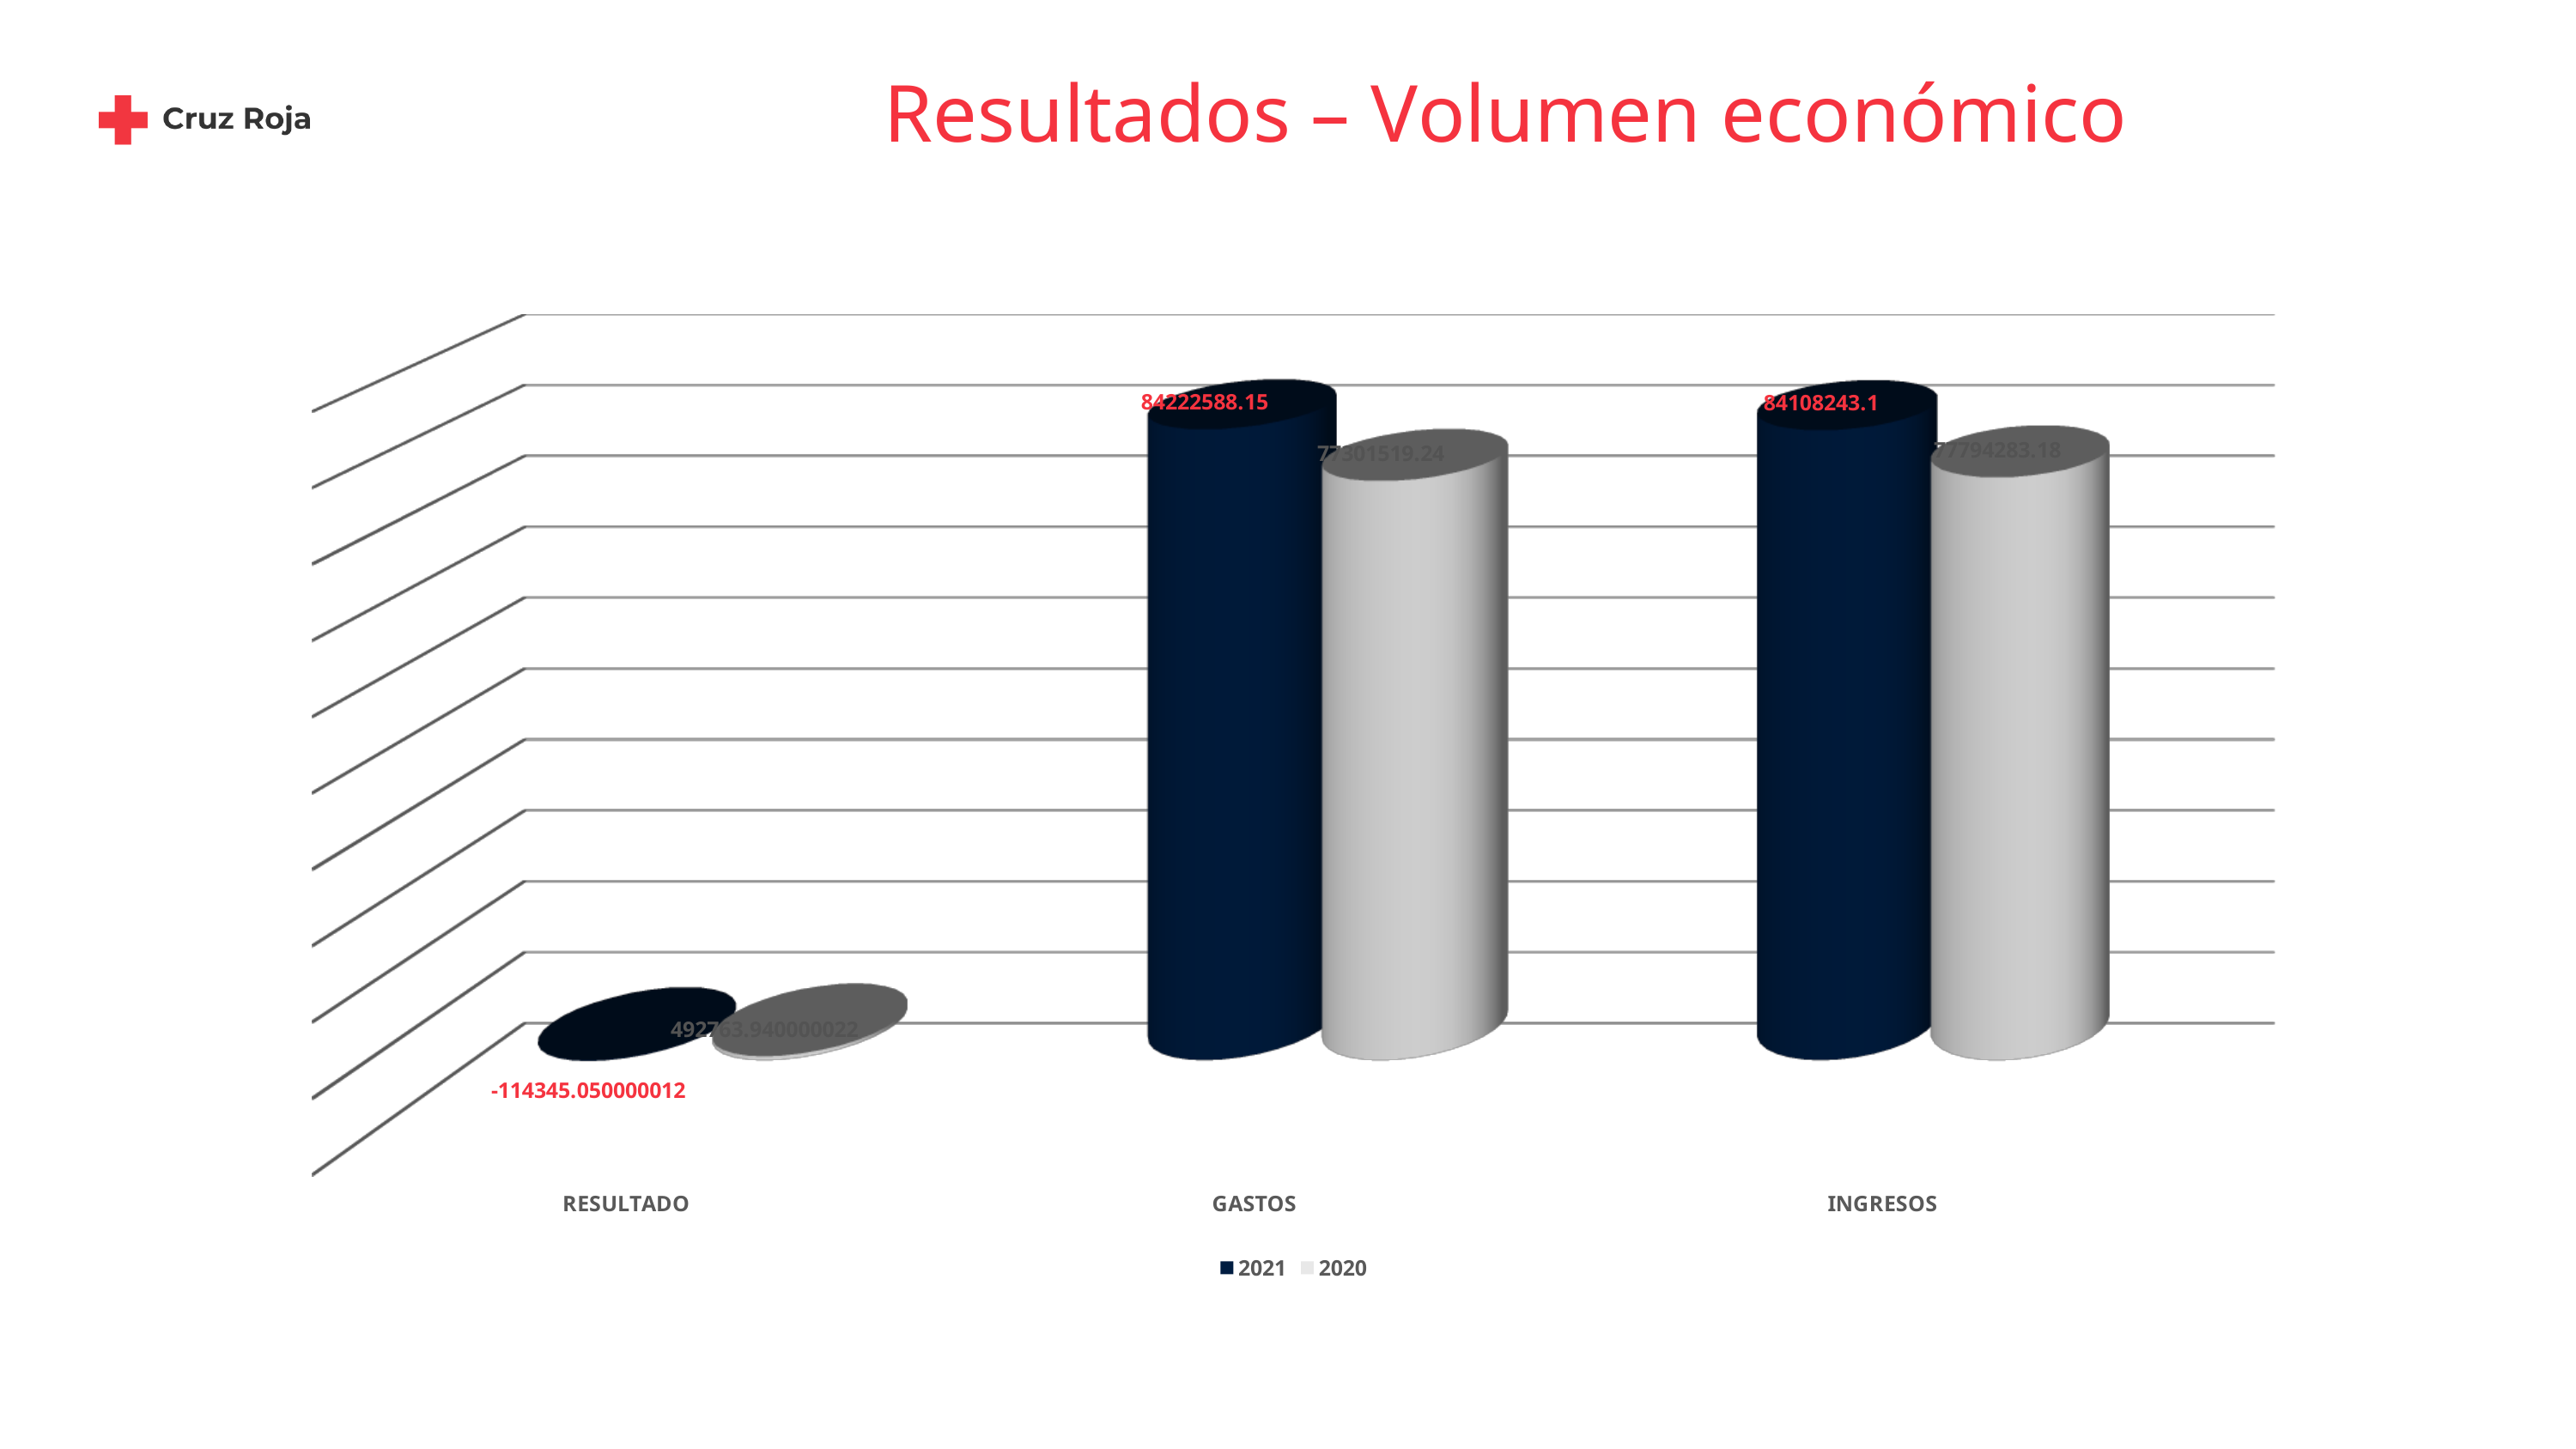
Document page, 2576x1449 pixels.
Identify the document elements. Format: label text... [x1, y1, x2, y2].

chart [230, 294, 2358, 1288]
text_box Resultados – Volumen económico [871, 75, 2501, 165]
